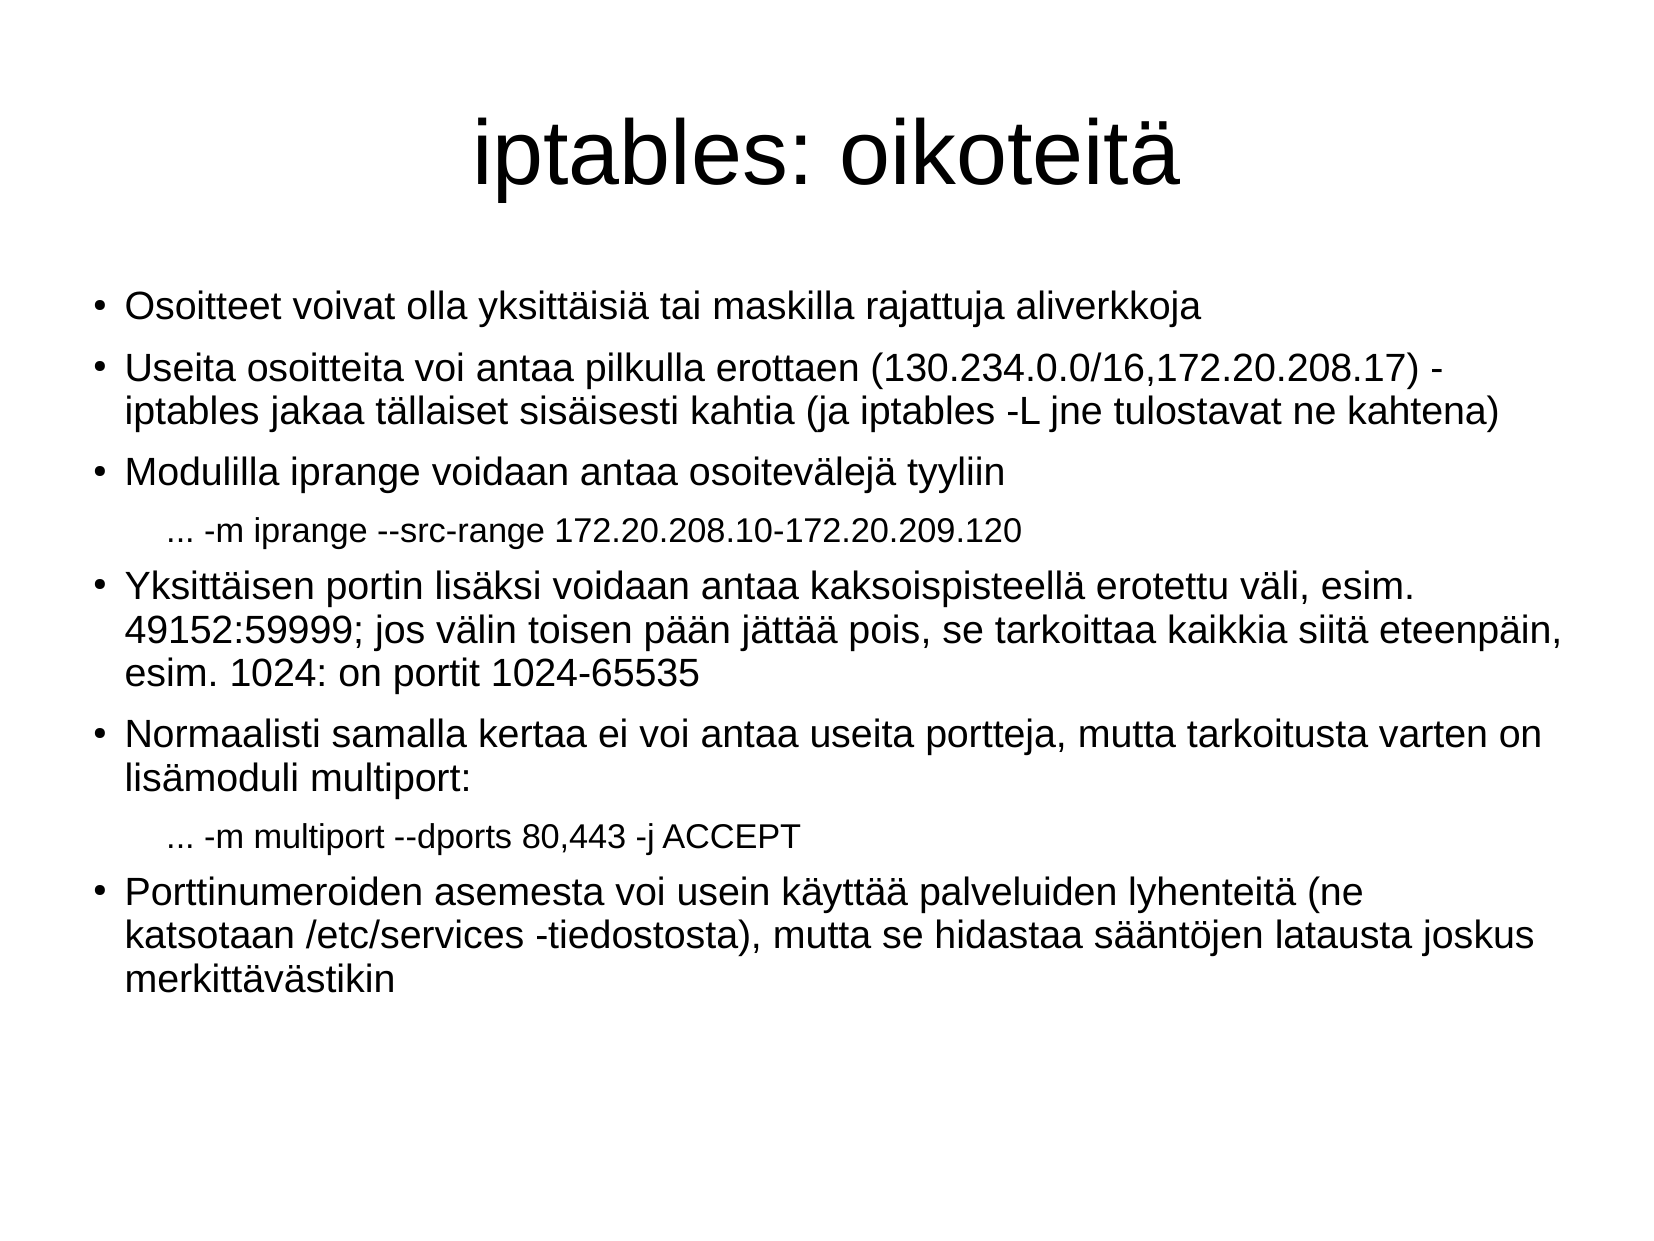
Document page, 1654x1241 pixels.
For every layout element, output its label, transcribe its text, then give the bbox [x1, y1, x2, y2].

title iptables: oikoteitä [82, 49, 1571, 257]
list Osoitteet voivat olla yksittäisiä tai maskilla rajattuja aliverkkoja Useita osoitteita voi antaa pilkulla erottaen (130.234.0.0/16,172.20.208.17) - iptables jakaa tällaiset sisäisesti kahtia (ja iptables -L jne tulostavat ne kahtena) Modulilla iprange voidaan antaa osoitevälejä tyyliin ... -m iprange --src-range 172.20.208.10-172.20.209.120 Yksittäisen portin lisäksi voidaan antaa kaksoispisteellä erotettu väli, esim. 49152:59999; jos välin toisen pään jättää pois, se tarkoittaa kaikkia siitä eteenpäin, esim. 1024: on portit 1024-65535 Normaalisti samalla kertaa ei voi antaa useita portteja, mutta tarkoitusta varten on lisämoduli multiport: ... -m multiport --dports 80,443 -j ACCEPT Porttinumeroiden asemesta voi usein käyttää palveluiden lyhenteitä (ne katsotaan /etc/services -tiedostosta), mutta se hidastaa sääntöjen latausta joskus merkittävästikin [82, 284, 1571, 1004]
